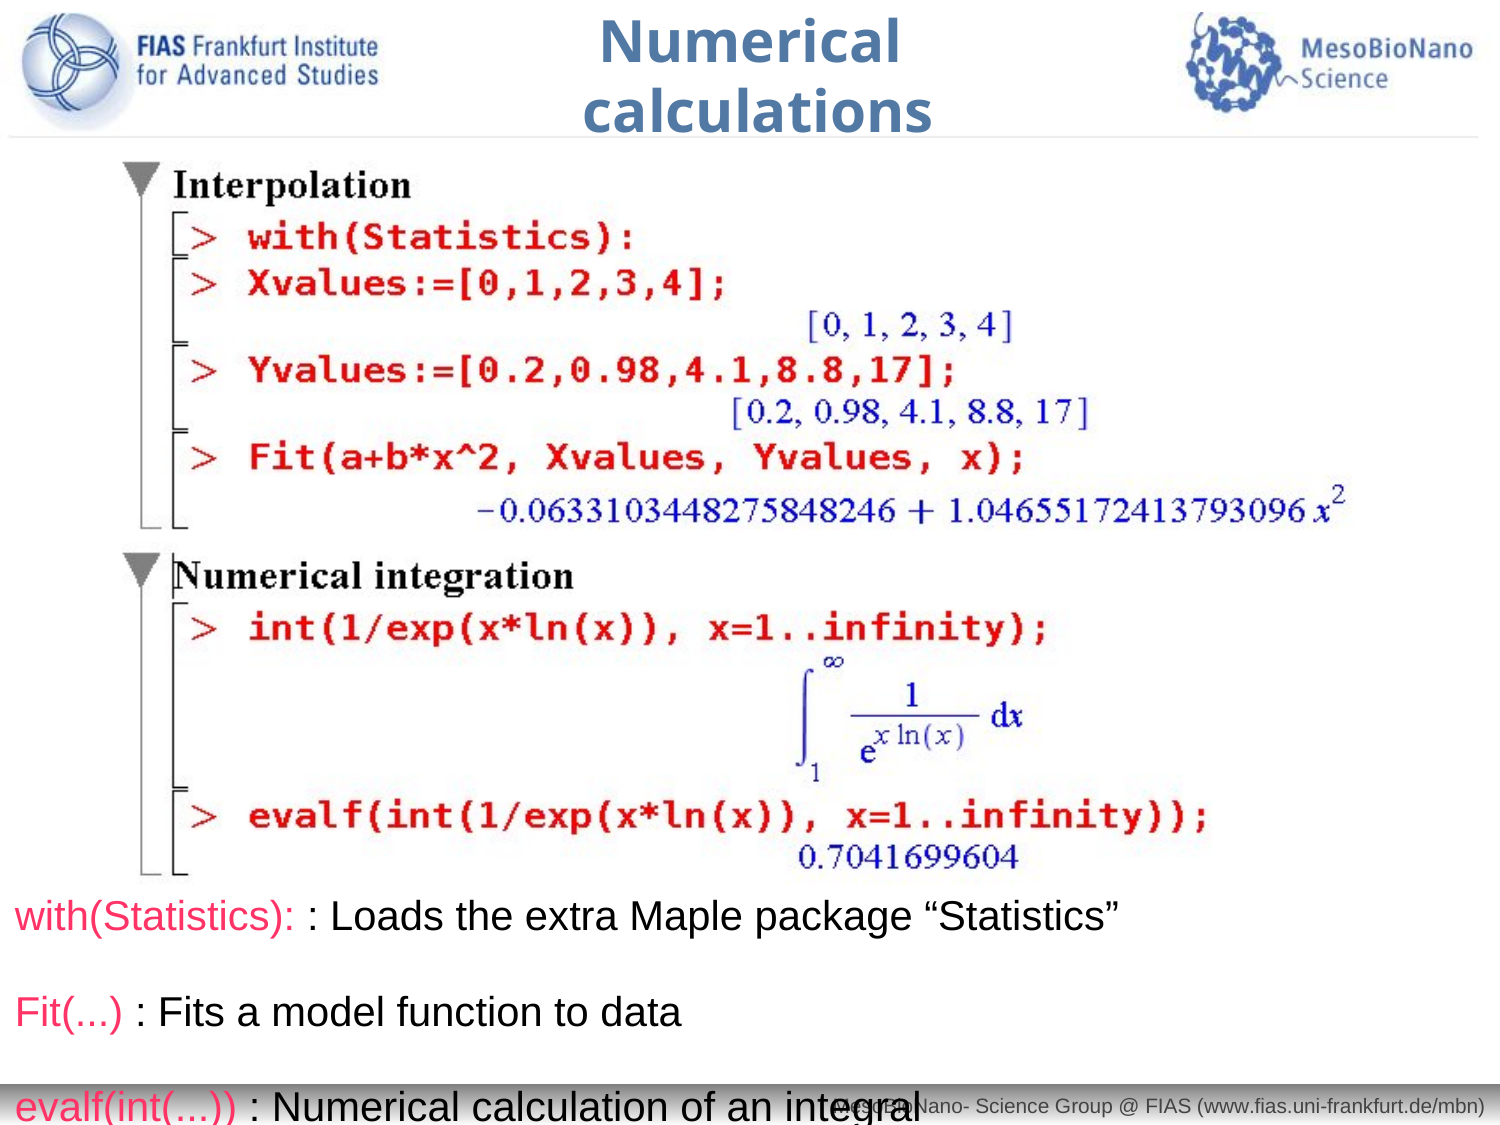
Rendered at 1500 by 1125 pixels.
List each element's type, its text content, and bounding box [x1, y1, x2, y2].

picture [109, 147, 1418, 881]
title Numerical calculations [0, 0, 1499, 152]
text_box with(Statistics): : Loads the extra Maple package “Statistics” Fit(...) : Fits a model function to data evalf(int(...)) : Numerical calculation of an integral [0, 881, 1500, 1125]
